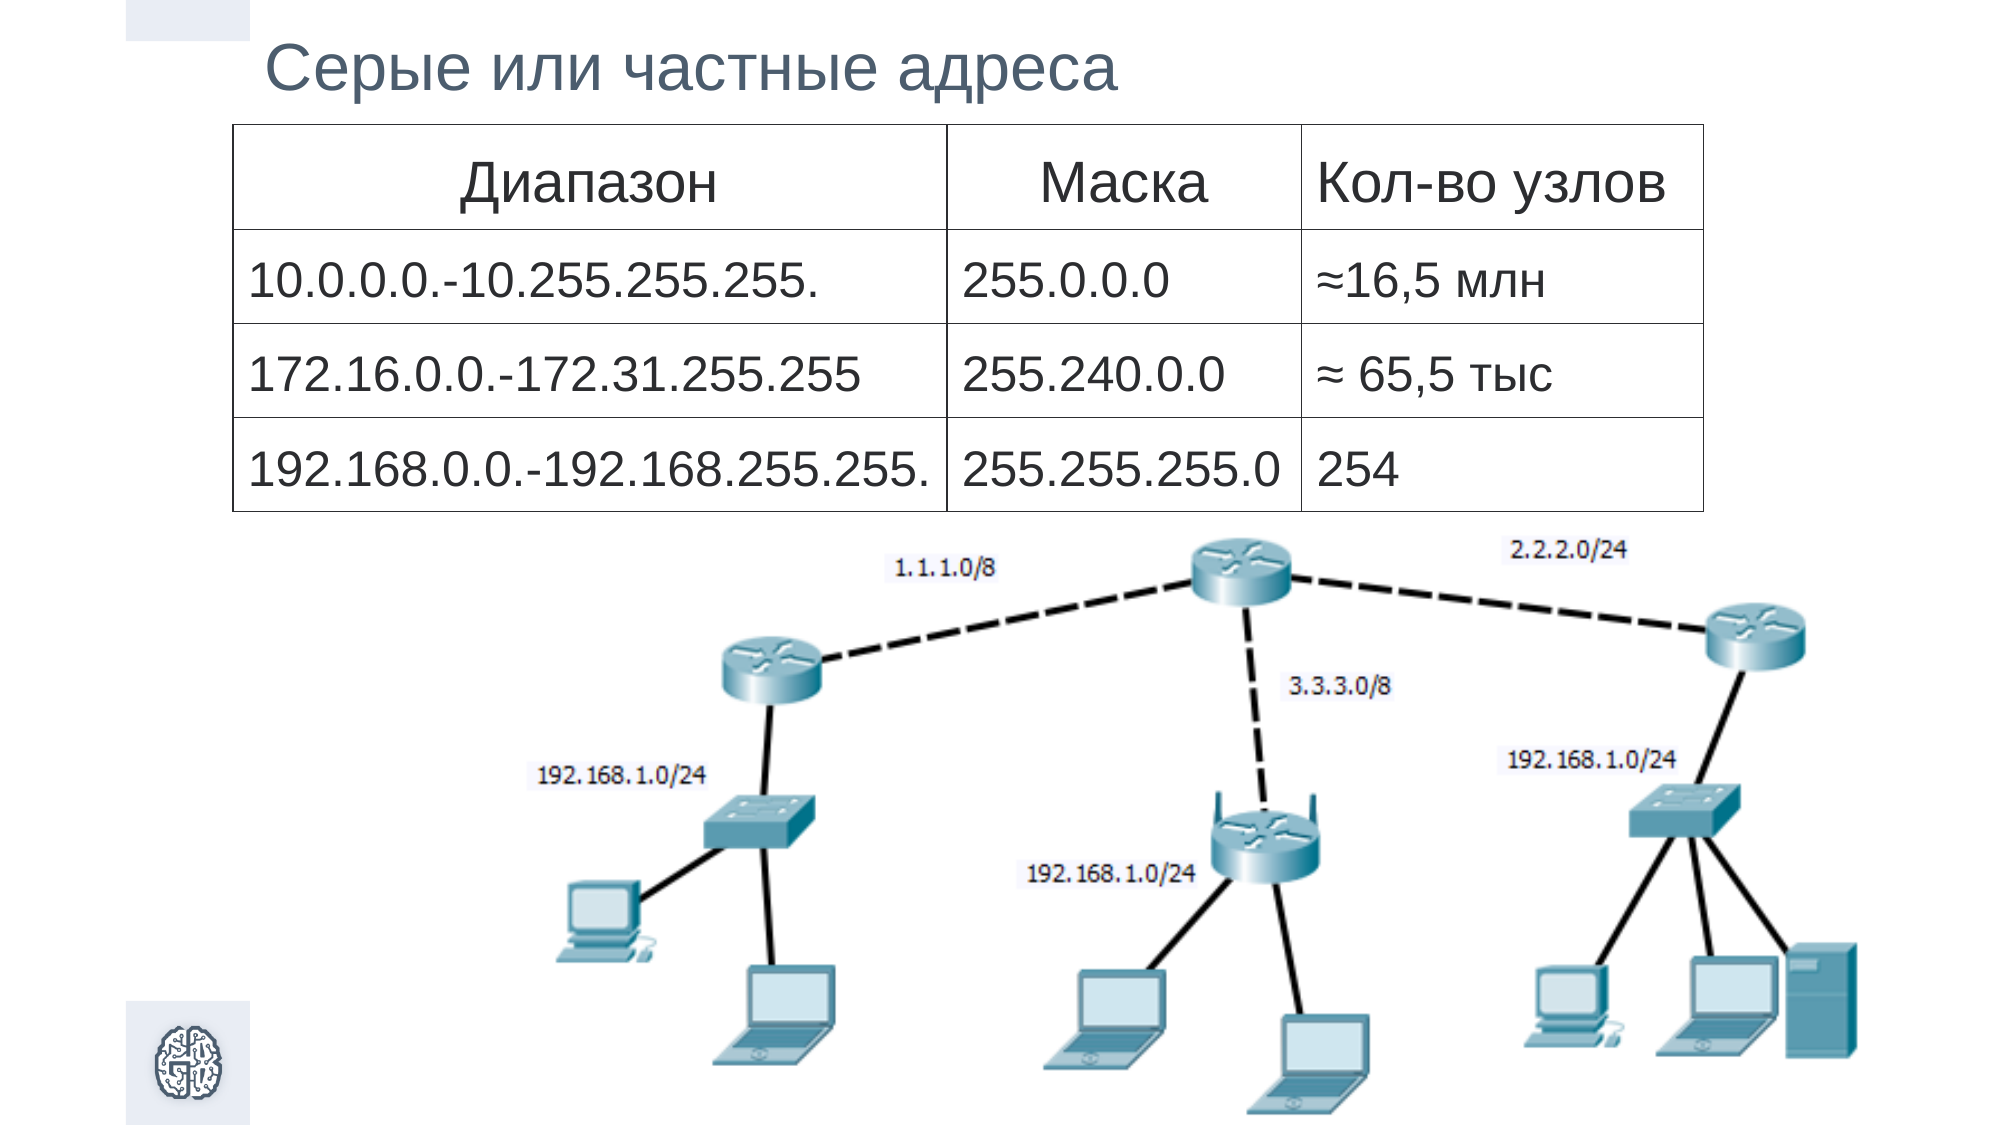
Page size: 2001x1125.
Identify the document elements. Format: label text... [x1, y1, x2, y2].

table_header Маска [948, 125, 1301, 229]
table_cell 172.16.0.0.-172.31.255.255 [234, 324, 946, 417]
table_cell 192.168.0.0.-192.168.255.255. [234, 418, 946, 511]
table_cell 255.240.0.0 [948, 324, 1301, 417]
table_cell 10.0.0.0.-10.255.255.255. [234, 230, 946, 323]
title Серые или частные адреса [249, 0, 1750, 138]
table_cell ≈ 65,5 тыс [1302, 324, 1703, 417]
table_cell 255.0.0.0 [948, 230, 1301, 323]
table_cell 254 [1302, 418, 1703, 511]
table_header Кол-во узлов [1302, 125, 1703, 229]
table_cell 255.255.255.0 [948, 418, 1301, 511]
picture [465, 427, 1880, 1125]
picture [144, 1016, 232, 1110]
table_header Диапазон [234, 125, 946, 229]
table_cell ≈16,5 млн [1302, 230, 1703, 323]
